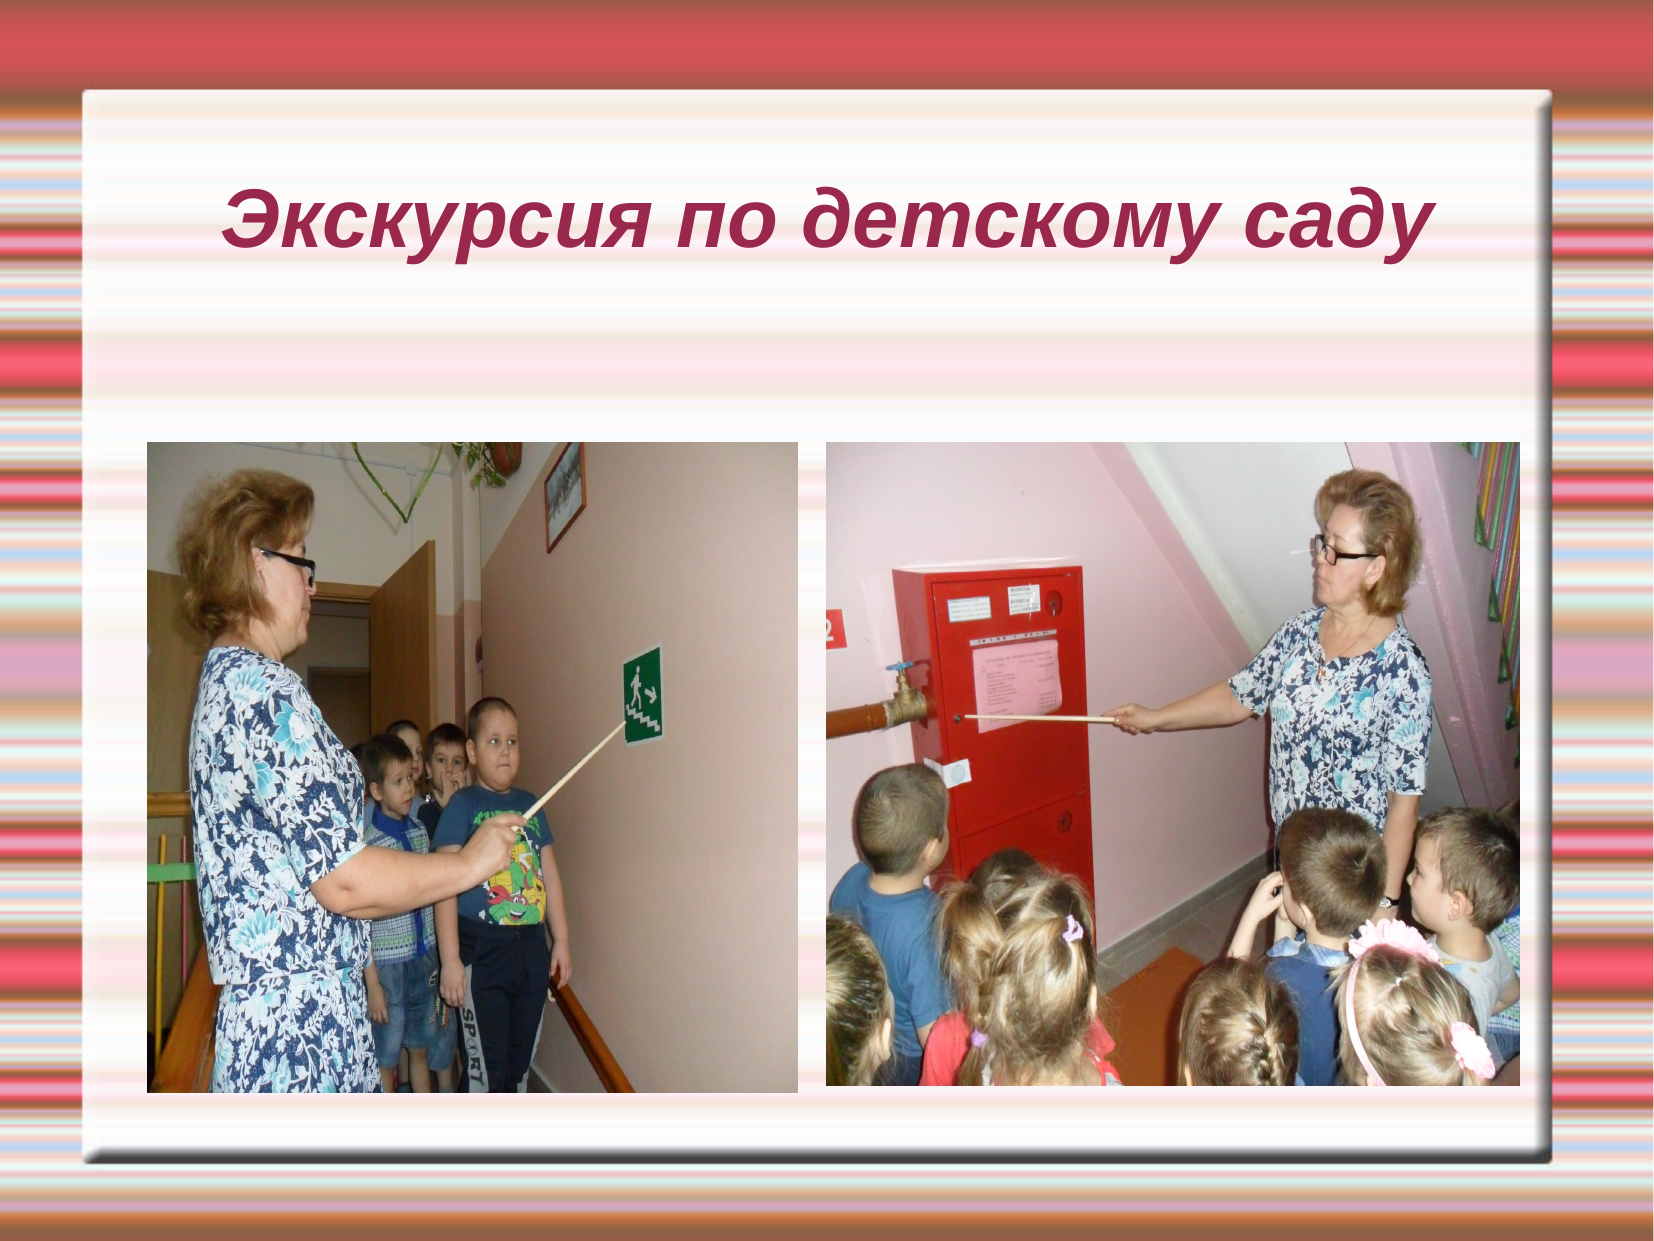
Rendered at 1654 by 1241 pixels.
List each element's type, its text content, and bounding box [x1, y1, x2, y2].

title Экскурсия по детскому саду [121, 114, 1534, 322]
picture [0, 0, 1654, 1241]
